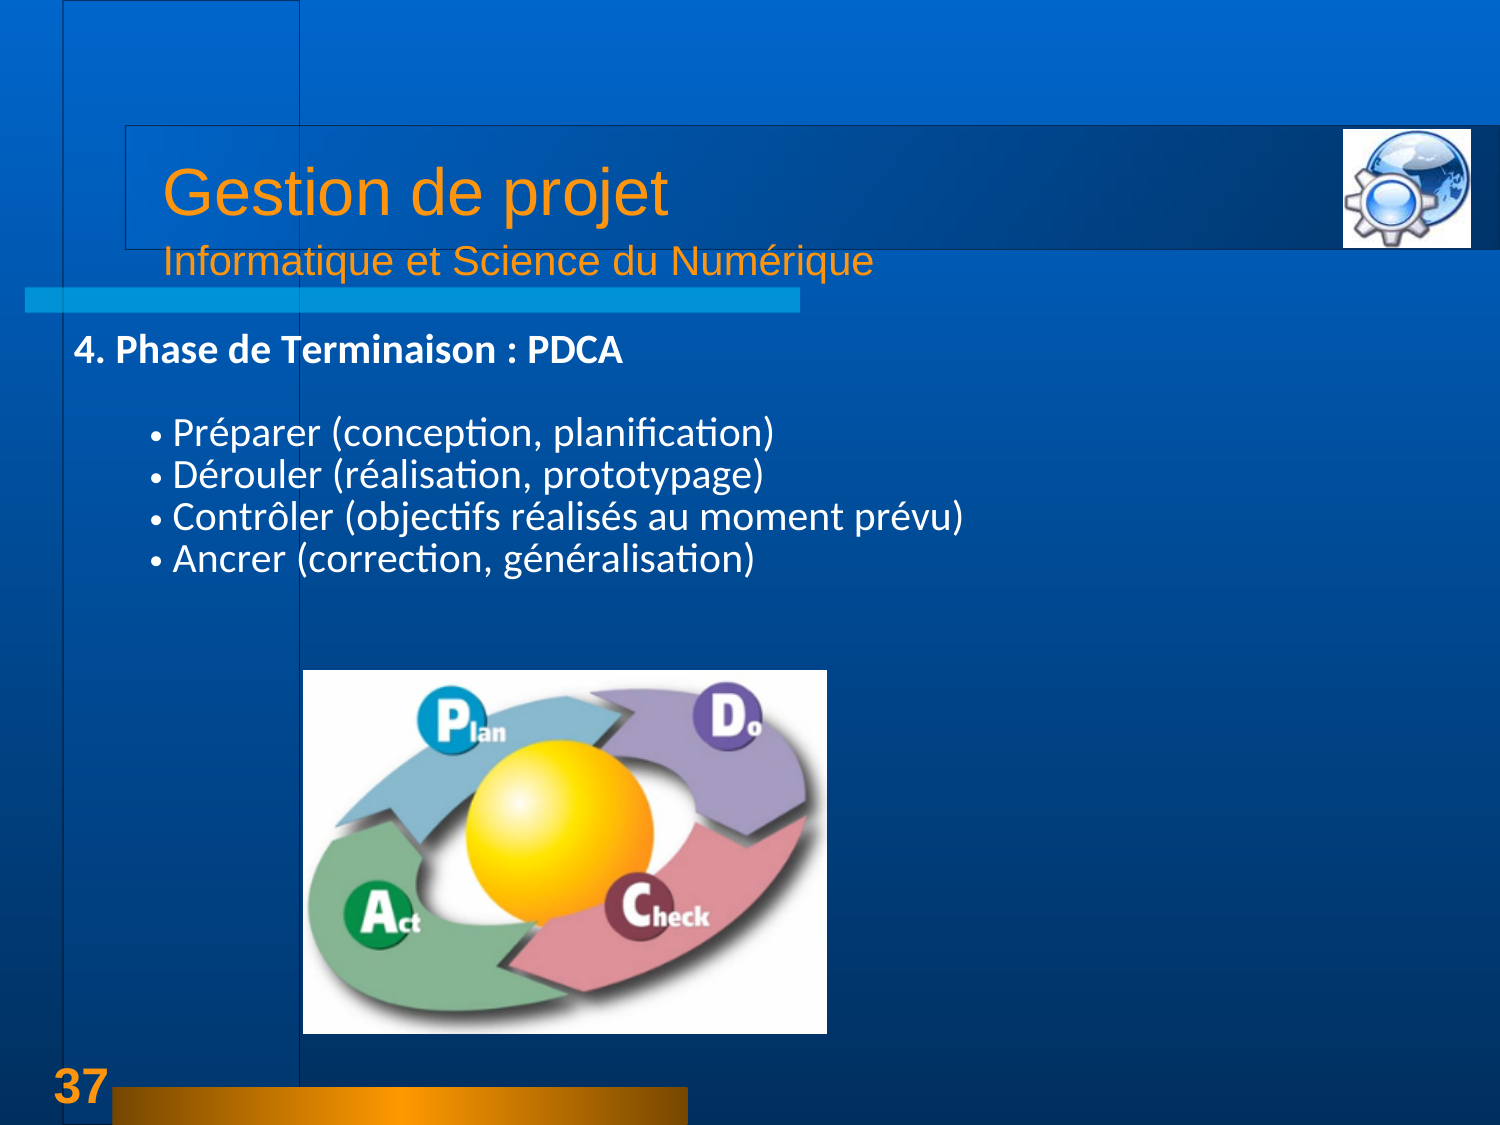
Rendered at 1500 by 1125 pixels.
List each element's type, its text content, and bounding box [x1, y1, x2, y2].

picture [303, 670, 827, 1034]
picture [1343, 129, 1471, 248]
text_box 4. Phase de Terminaison : PDCA Préparer (conception, planification) Dérouler (réalisation, prototypage) Contrôler (objectifs réalisés au moment prévu) Ancrer (correction, généralisation) [59, 324, 1477, 646]
